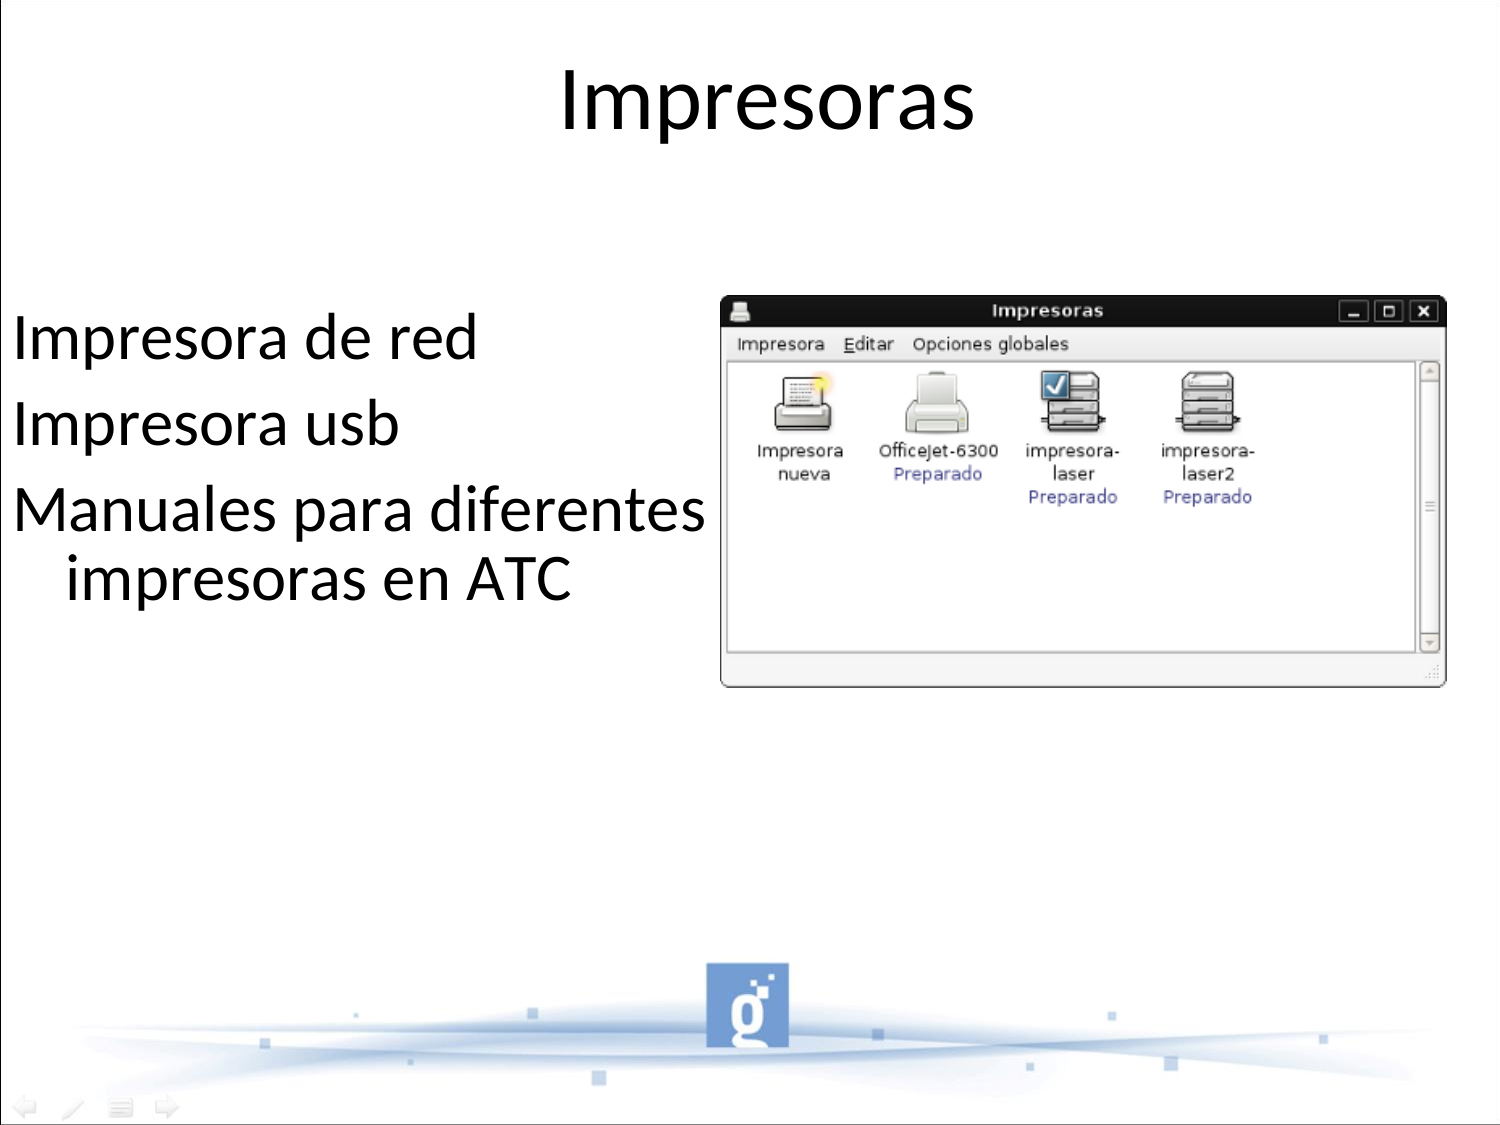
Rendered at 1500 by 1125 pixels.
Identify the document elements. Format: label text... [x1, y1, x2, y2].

picture [0, 0, 1500, 1125]
list Impresora de red Impresora usb Manuales para diferentes impresoras en ATC [12, 306, 739, 1125]
title Impresoras [23, 8, 1500, 202]
